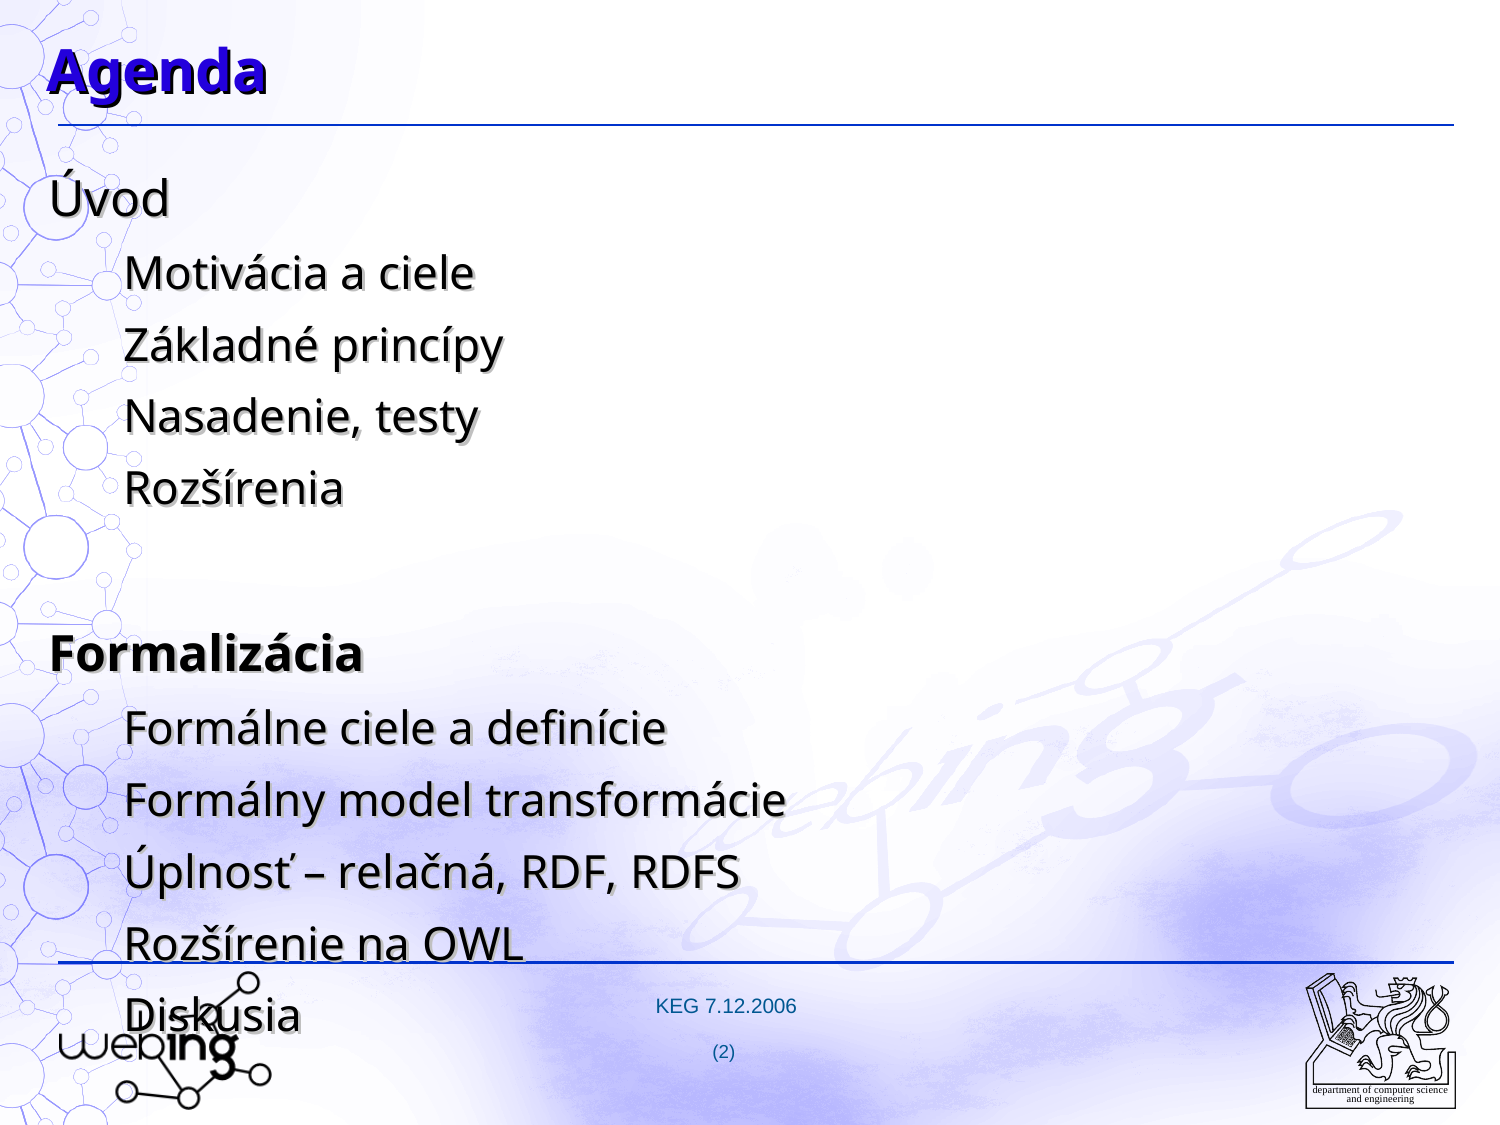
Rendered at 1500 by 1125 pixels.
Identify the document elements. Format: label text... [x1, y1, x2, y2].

list Úvod Motivácia a ciele Základné princípy Nasadenie, testy Rozšírenia Formalizácia Formálne ciele a definície Formálny model transformácie Úplnosť – relačná, RDF, RDFS Rozšírenie na OWL Diskusia [48, 162, 1455, 942]
title Agenda [46, 12, 1455, 126]
picture [0, 0, 1500, 1125]
